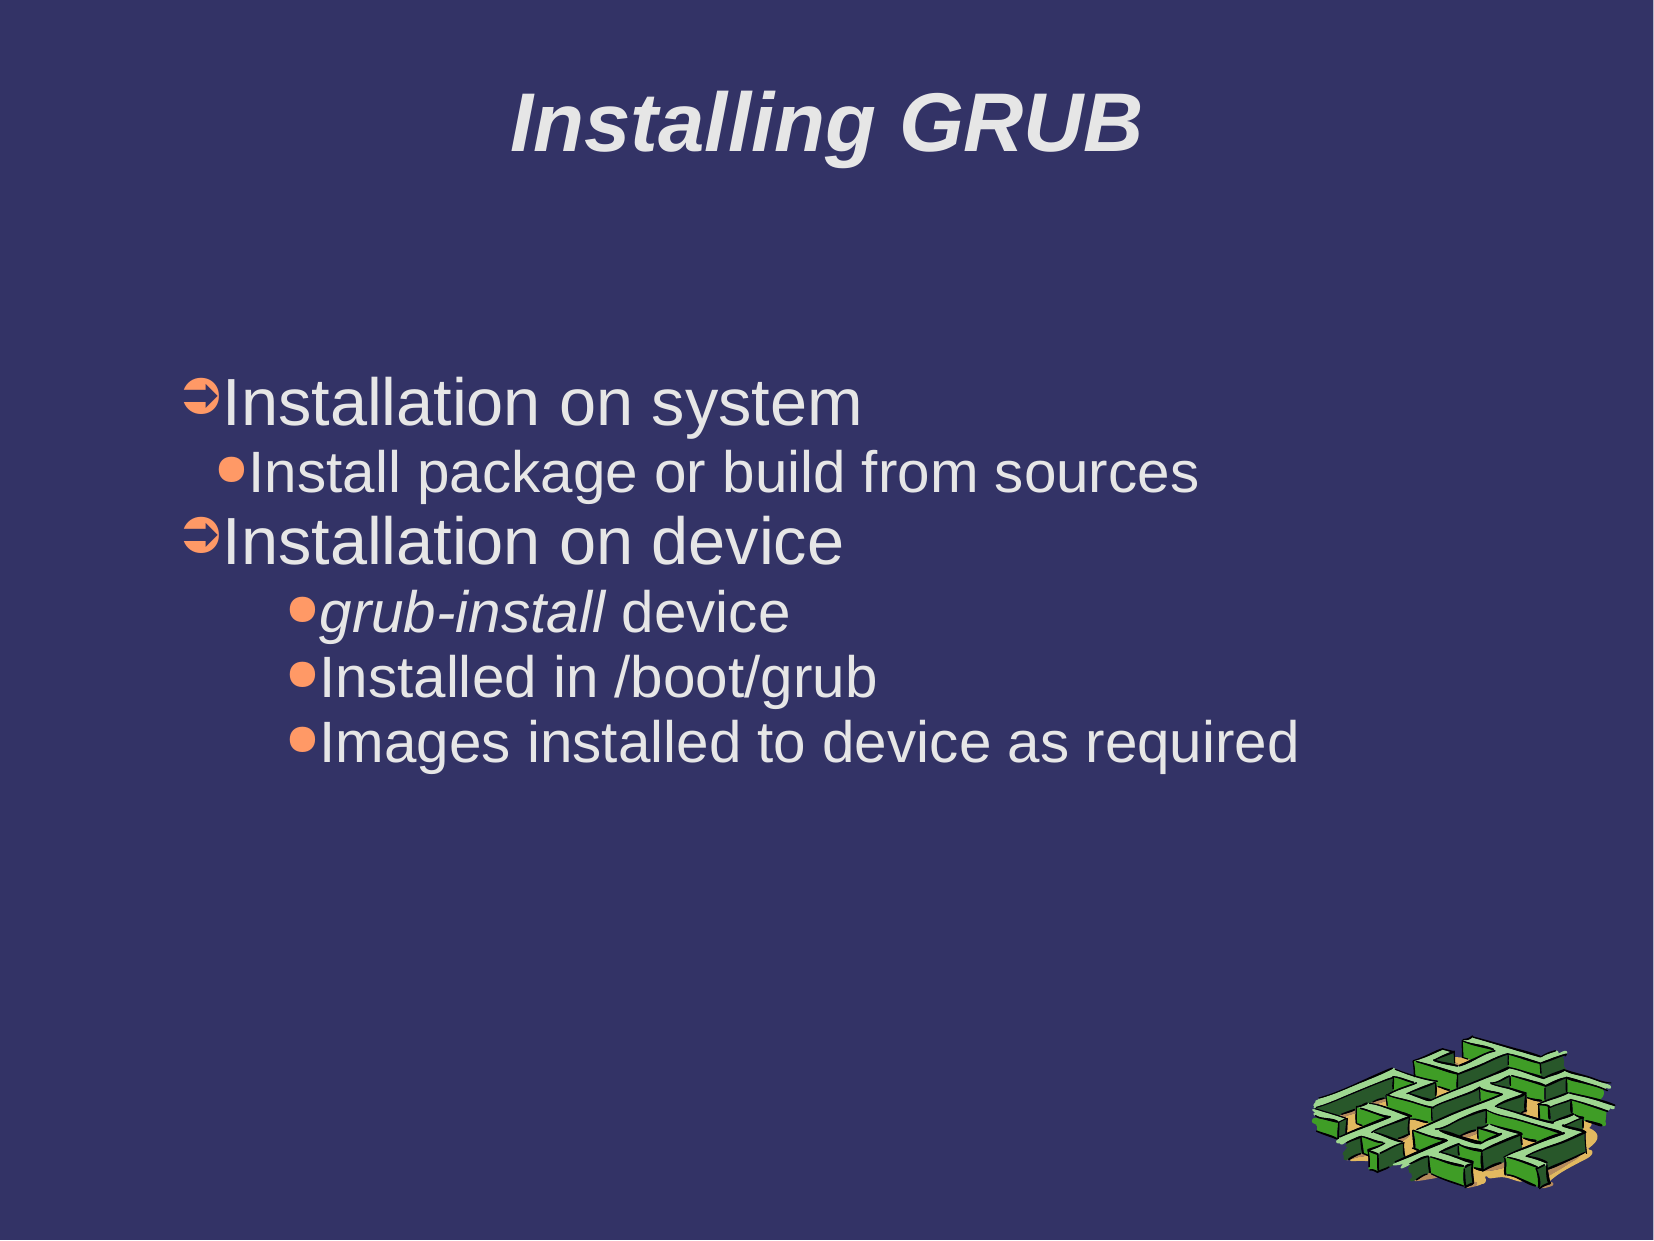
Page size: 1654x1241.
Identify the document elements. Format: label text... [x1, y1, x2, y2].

list Installation on system Install package or build from sources Installation on device grub-install device Installed in /boot/grub Images installed to device as required [178, 364, 1570, 1147]
title Installing GRUB [121, 19, 1534, 227]
